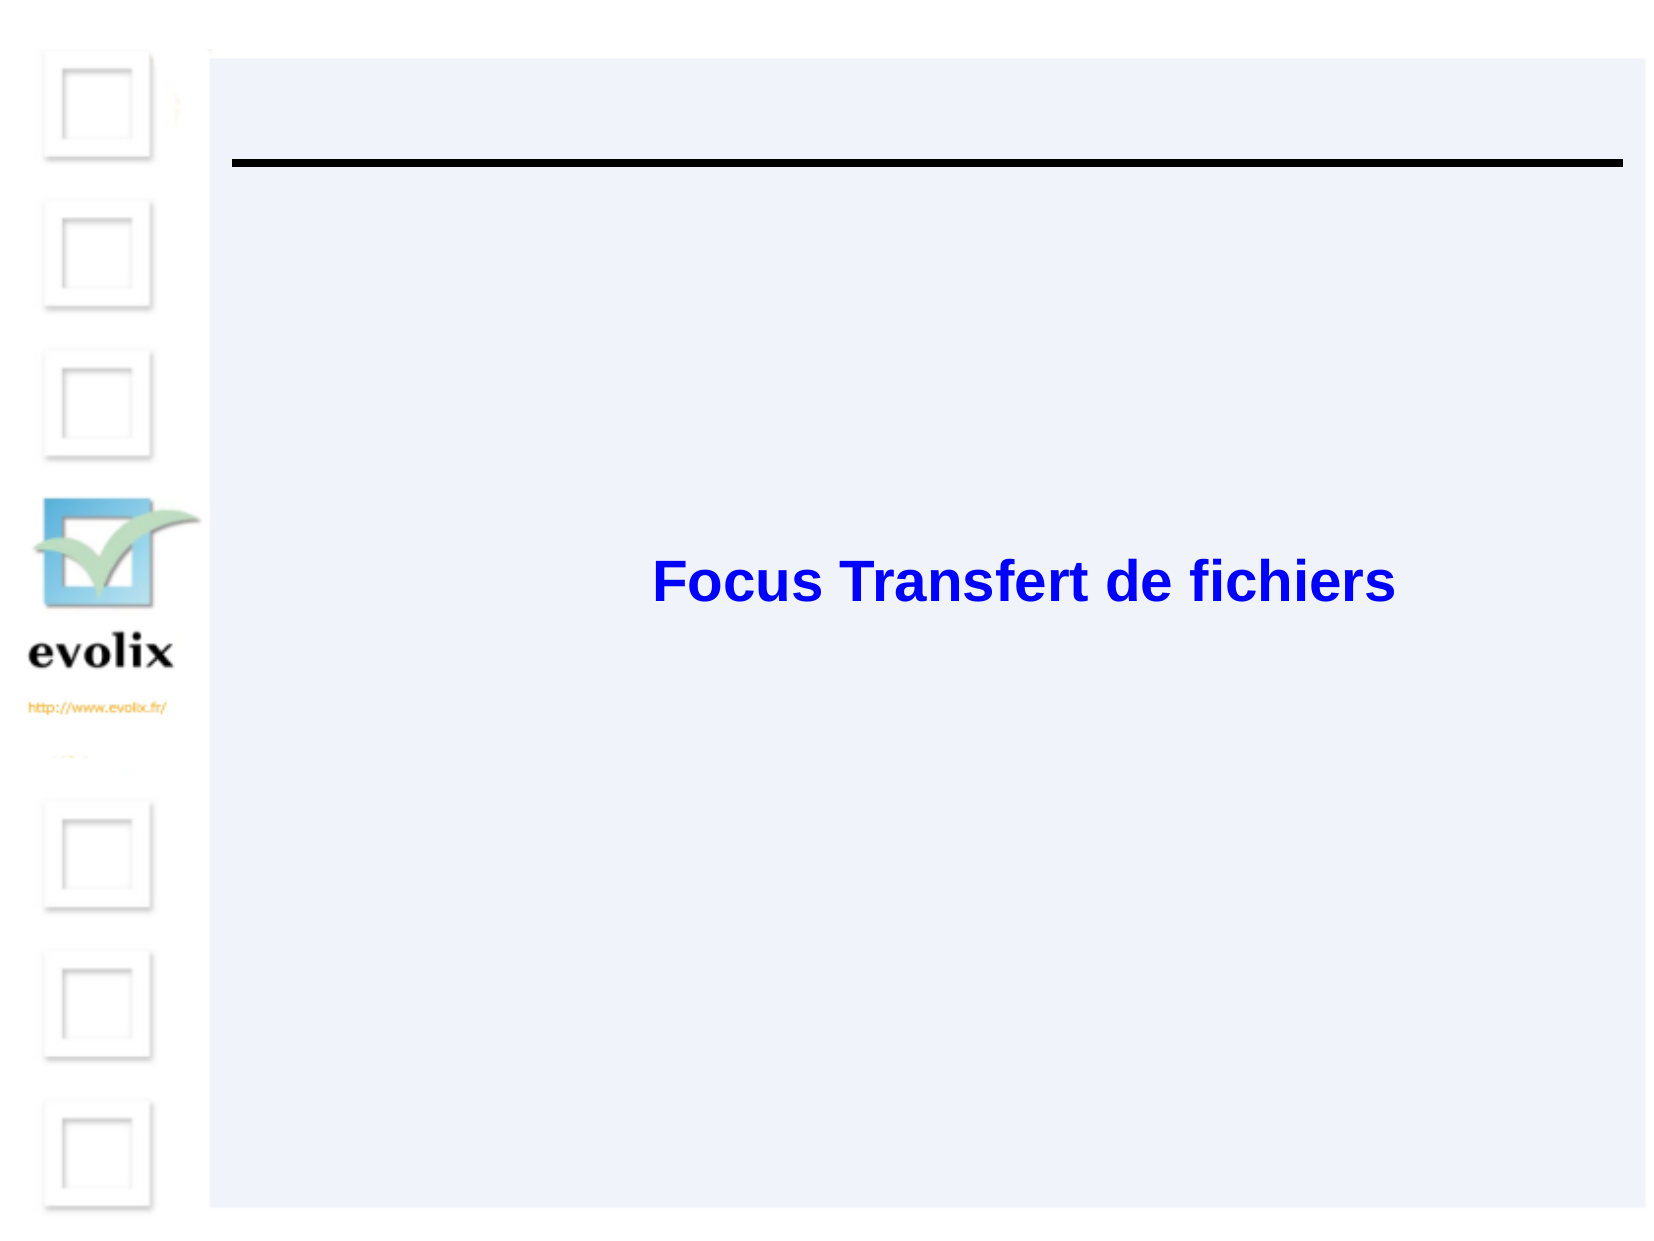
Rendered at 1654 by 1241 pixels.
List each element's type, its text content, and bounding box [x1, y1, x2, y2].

picture [0, 49, 1654, 1218]
text_box Focus Transfert de fichiers [637, 541, 1413, 622]
